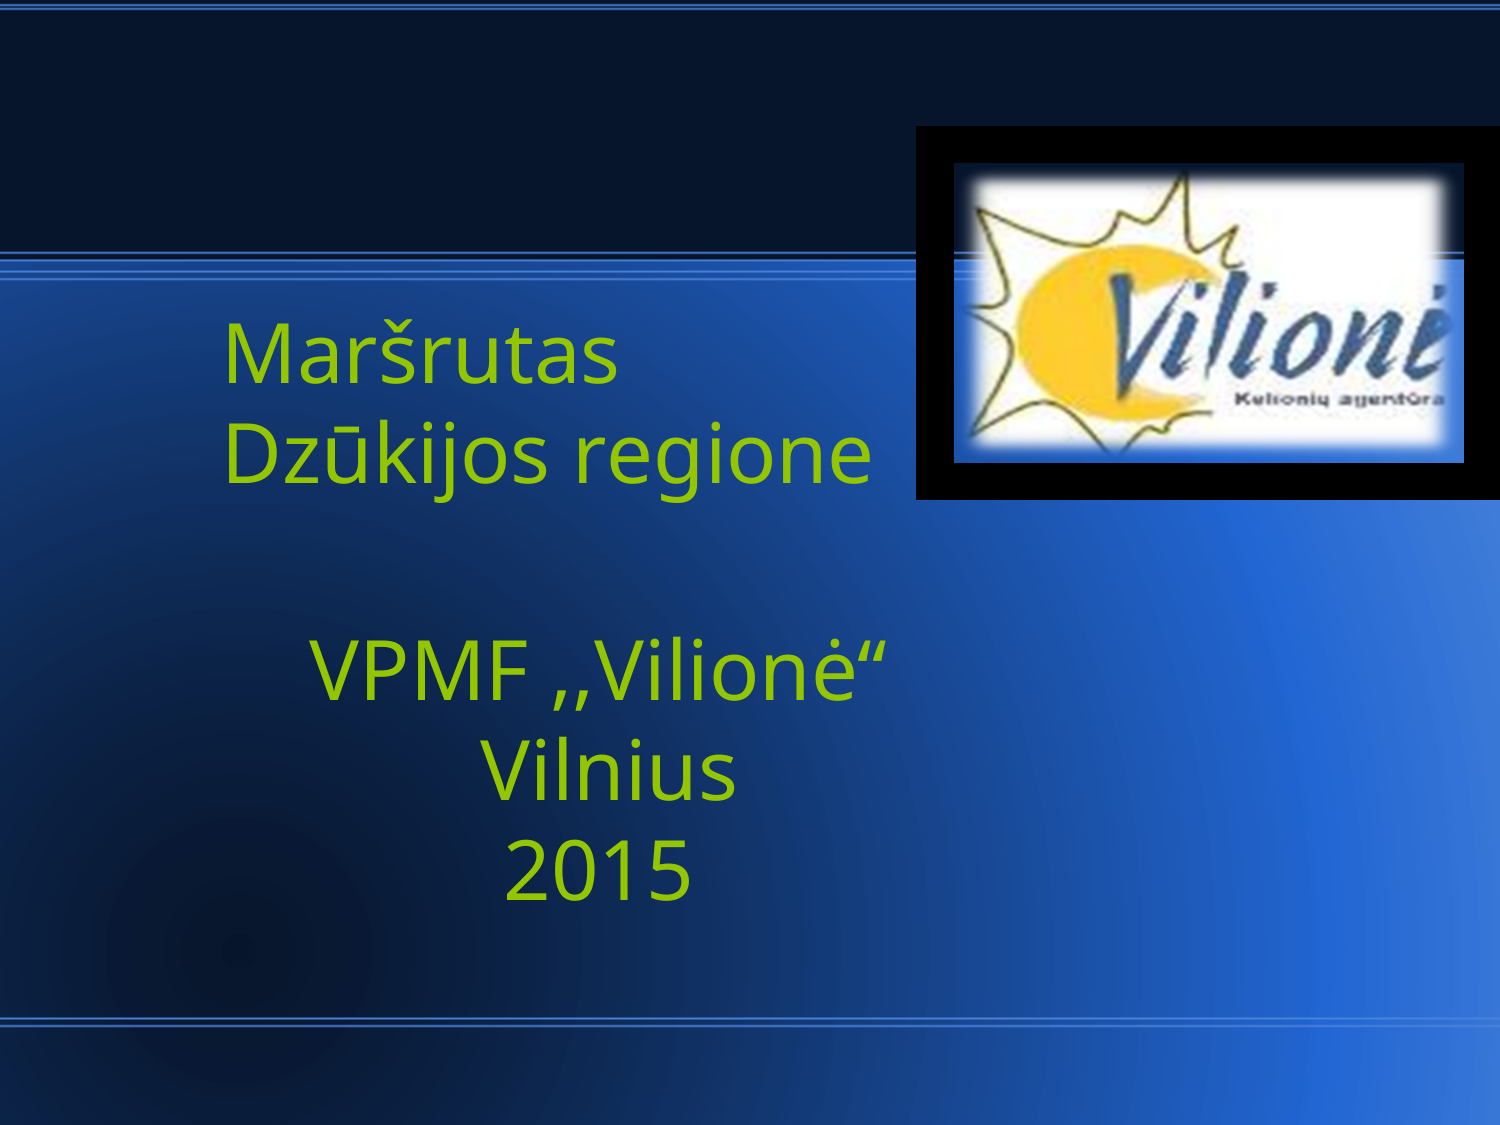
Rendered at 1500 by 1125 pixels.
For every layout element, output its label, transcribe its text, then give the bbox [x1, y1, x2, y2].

subtitle VPMF ,,Vilionė‘‘ Vilnius 2015 [277, 609, 1328, 1044]
title Maršrutas Dzūkijos regione [207, 192, 916, 434]
picture [953, 163, 1465, 463]
